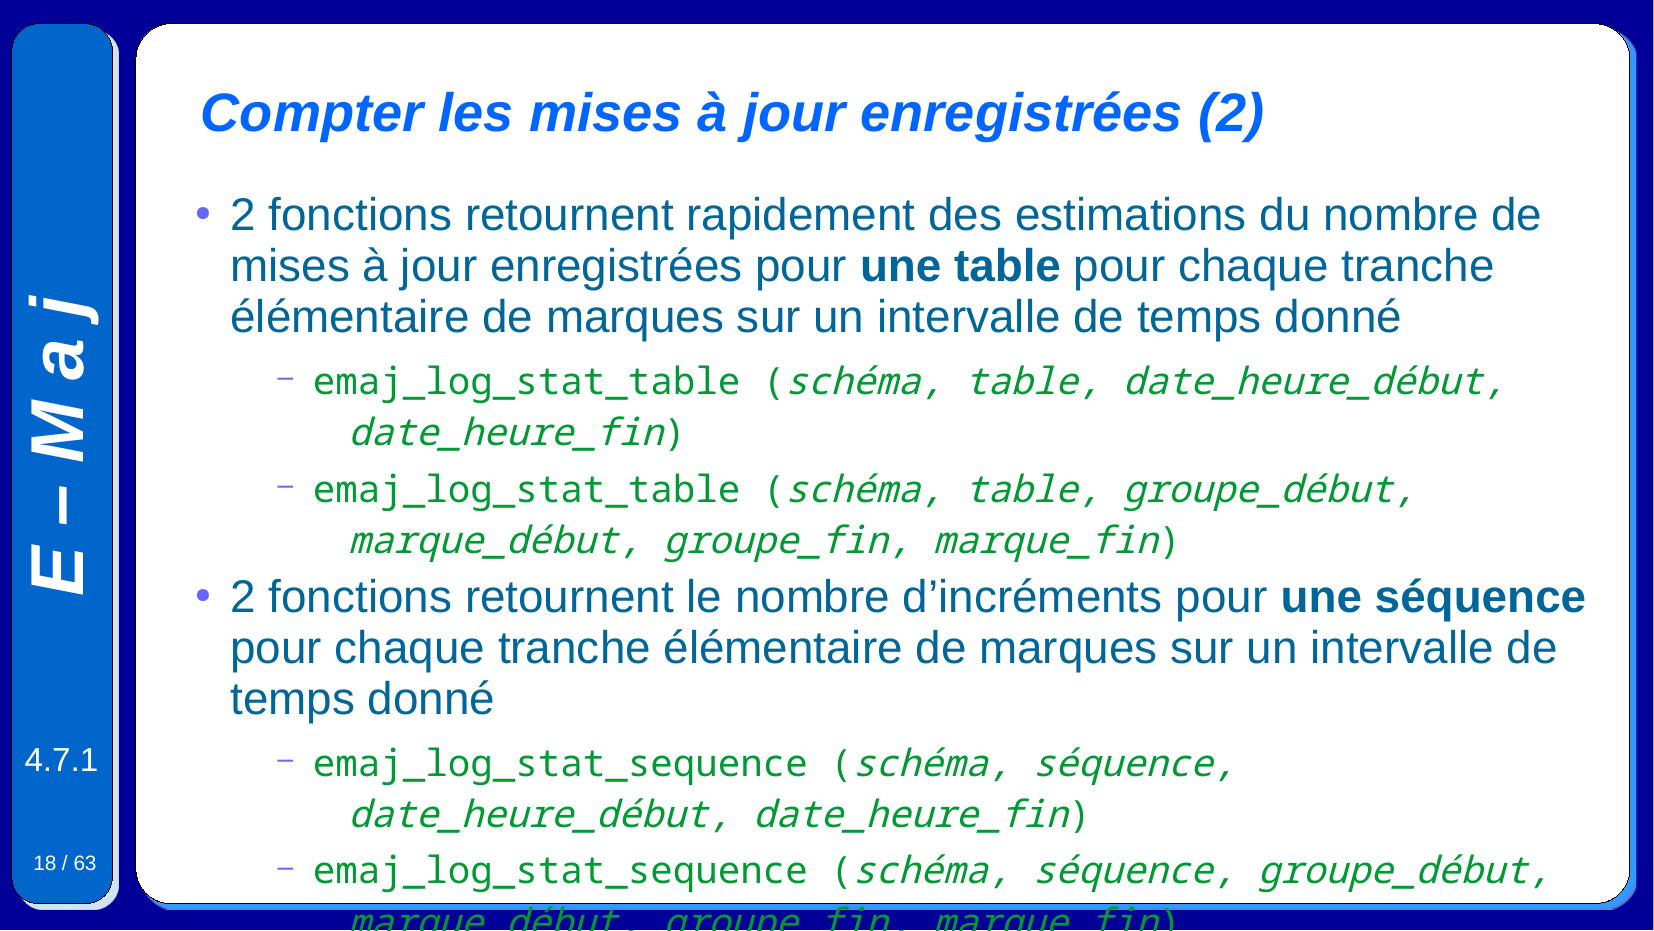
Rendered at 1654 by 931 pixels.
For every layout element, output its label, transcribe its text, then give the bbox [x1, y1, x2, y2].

list 2 fonctions retournent rapidement des estimations du nombre de mises à jour enregistrées pour une table pour chaque tranche élémentaire de marques sur un intervalle de temps donné emaj_log_stat_table (schéma, table, date_heure_début, date_heure_fin) emaj_log_stat_table (schéma, table, groupe_début, marque_début, groupe_fin, marque_fin) 2 fonctions retournent le nombre d’incréments pour une séquence pour chaque tranche élémentaire de marques sur un intervalle de temps donné emaj_log_stat_sequence (schéma, séquence, date_heure_début, date_heure_fin) emaj_log_stat_sequence (schéma, séquence, groupe_début, marque_début, groupe_fin, marque_fin) [177, 188, 1587, 887]
title Compter les mises à jour enregistrées (2) [200, 34, 1575, 188]
